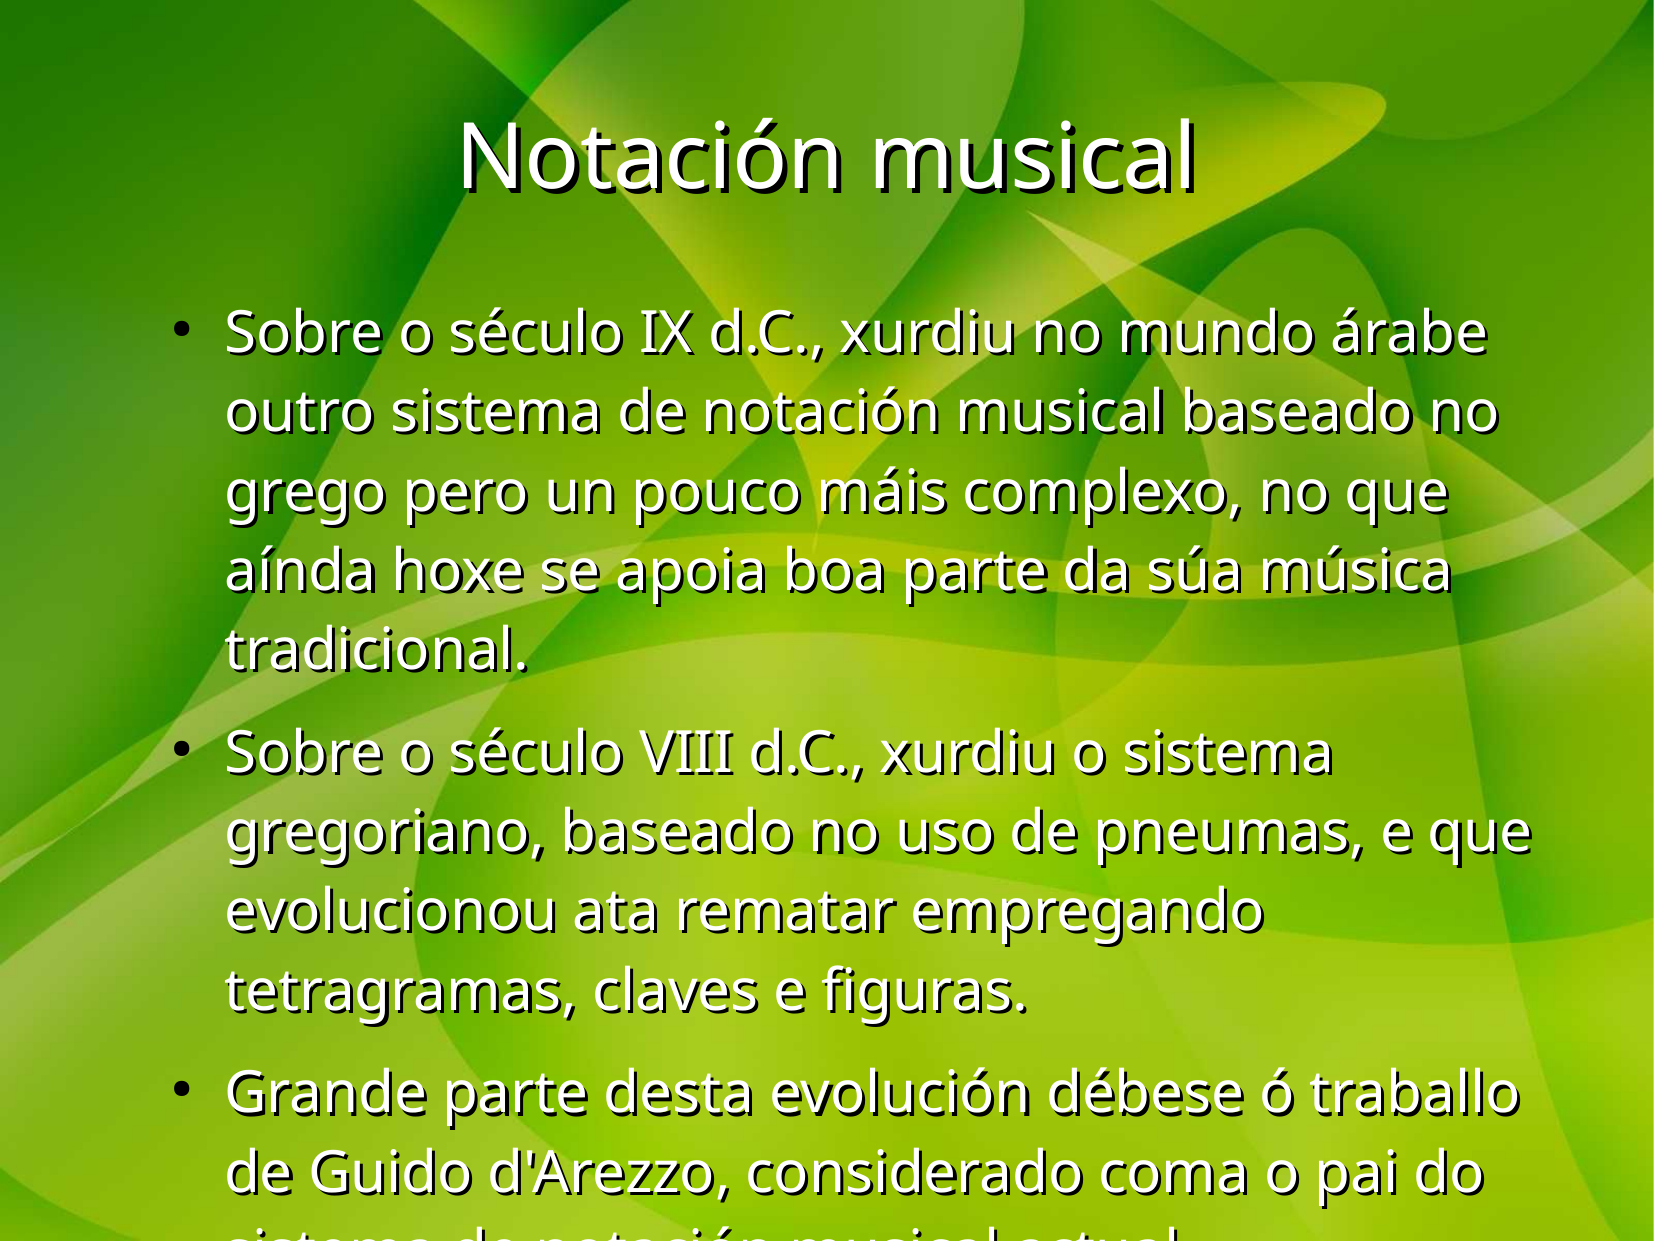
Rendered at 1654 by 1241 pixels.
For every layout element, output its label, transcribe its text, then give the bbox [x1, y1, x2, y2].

list Sobre o século IX d.C., xurdiu no mundo árabe outro sistema de notación musical baseado no grego pero un pouco máis complexo, no que aínda hoxe se apoia boa parte da súa música tradicional. Sobre o século VIII d.C., xurdiu o sistema gregoriano, baseado no uso de pneumas, e que evolucionou ata rematar empregando tetragramas, claves e figuras. Grande parte desta evolución débese ó traballo de Guido d'Arezzo, considerado coma o pai do sistema de notación musical actual. [82, 290, 1571, 1151]
title Notación musical [82, 56, 1571, 250]
picture [0, 0, 1654, 1241]
